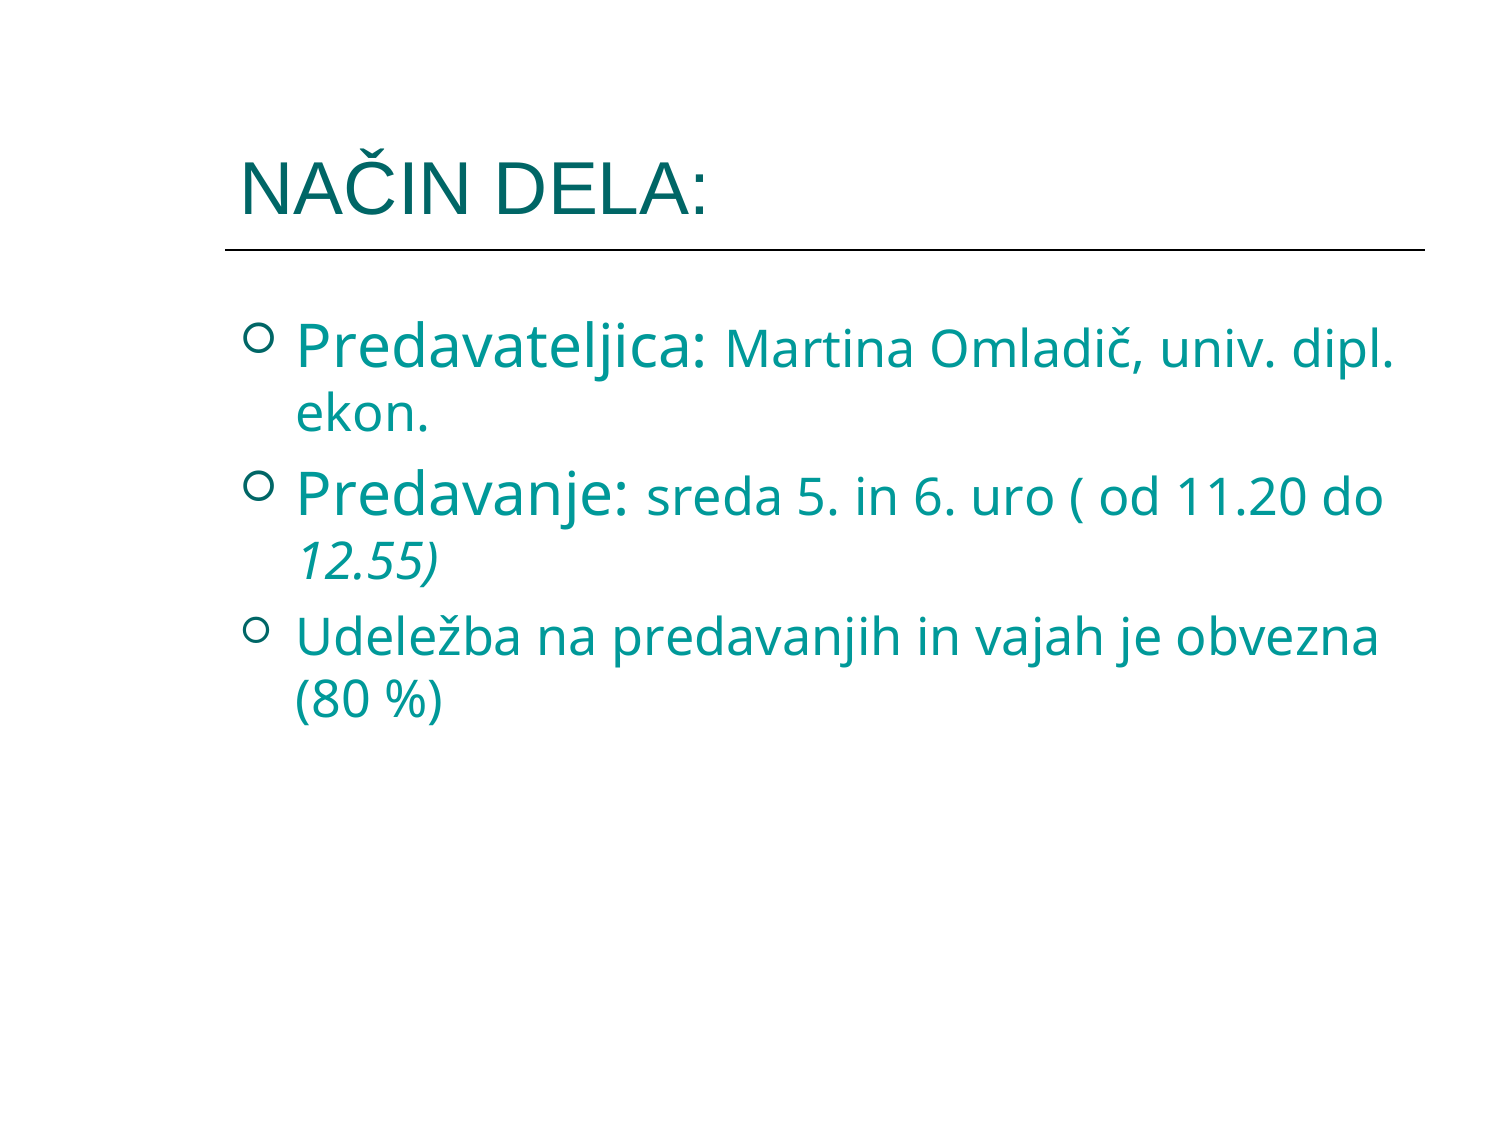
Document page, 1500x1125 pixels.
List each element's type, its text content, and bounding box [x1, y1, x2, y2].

title NAČIN DELA: [224, 49, 1425, 237]
list Predavateljica: Martina Omladič, univ. dipl. ekon. Predavanje: sreda 5. in 6. uro ( od 11.20 do 12.55) Udeležba na predavanjih in vajah je obvezna (80 %) [224, 299, 1425, 975]
